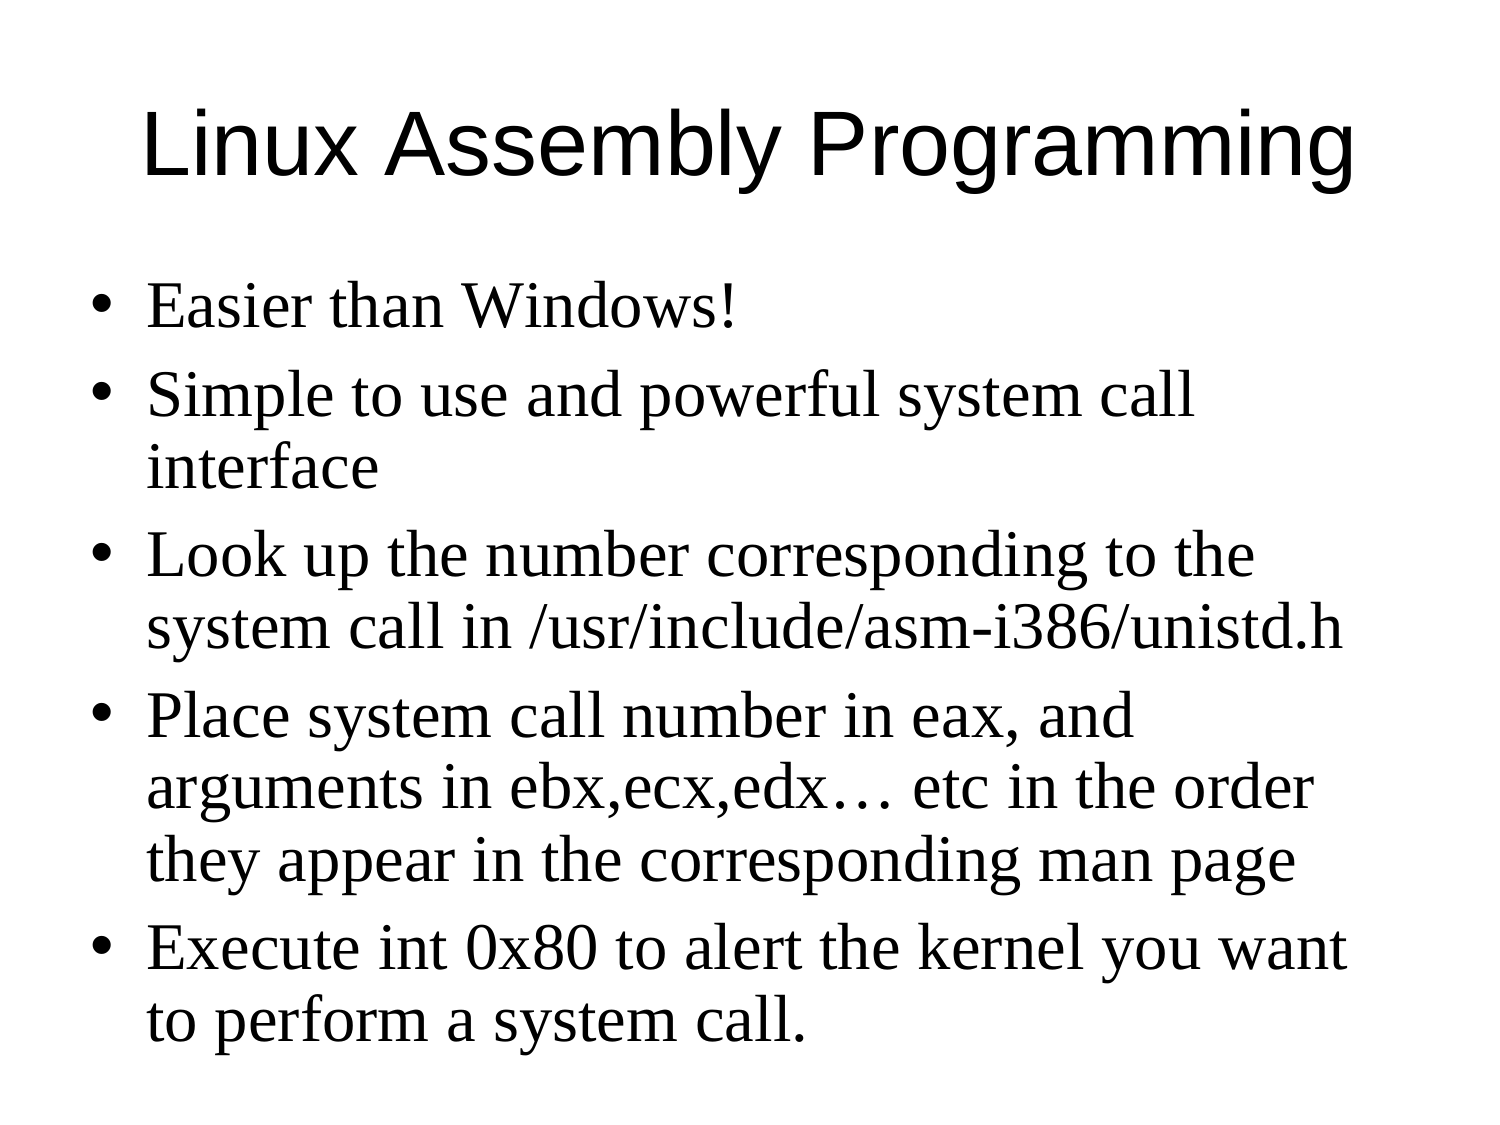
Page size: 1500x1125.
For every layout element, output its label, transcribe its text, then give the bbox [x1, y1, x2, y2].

title Linux Assembly Programming [75, 45, 1426, 233]
list Easier than Windows! Simple to use and powerful system call interface Look up the number corresponding to the system call in /usr/include/asm-i386/unistd.h Place system call number in eax, and arguments in ebx,ecx,edx… etc in the order they appear in the corresponding man page Execute int 0x80 to alert the kernel you want to perform a system call. [75, 262, 1426, 1076]
